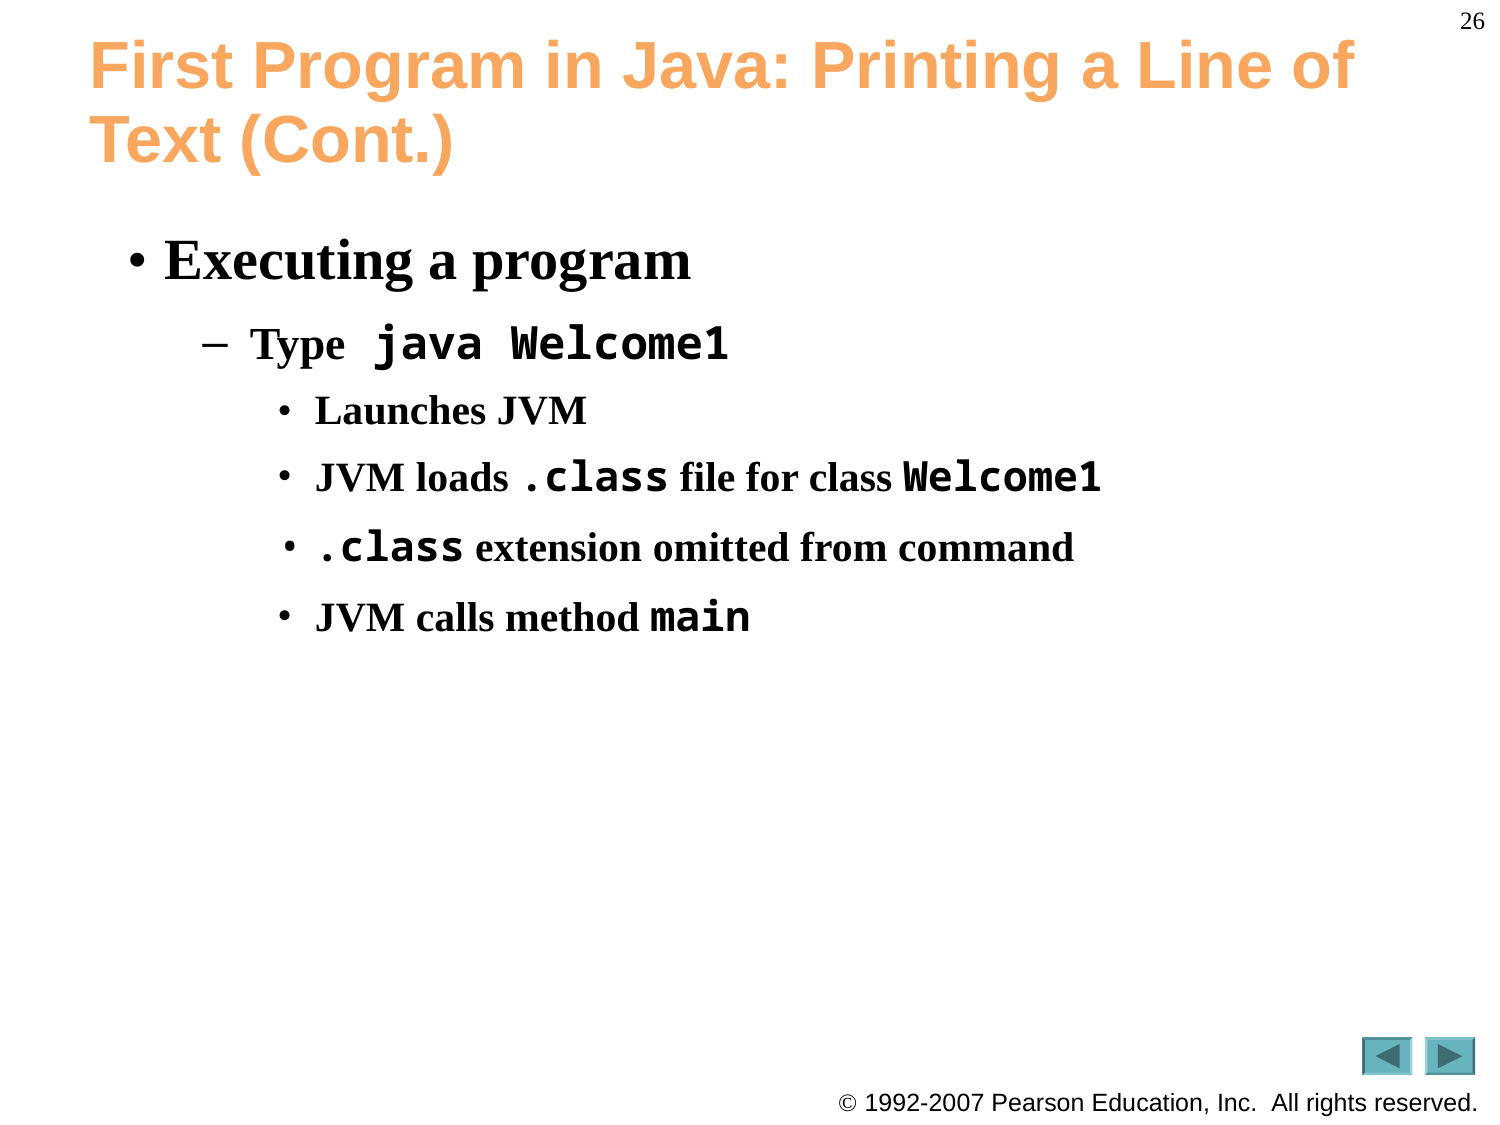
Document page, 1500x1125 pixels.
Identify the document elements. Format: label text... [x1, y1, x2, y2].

list Executing a program Type java Welcome1 Launches JVM JVM loads .class file for class Welcome1 .class extension omitted from command JVM calls method main [112, 220, 1425, 963]
title First Program in Java: Printing a Line of Text (Cont.) [75, 12, 1426, 201]
